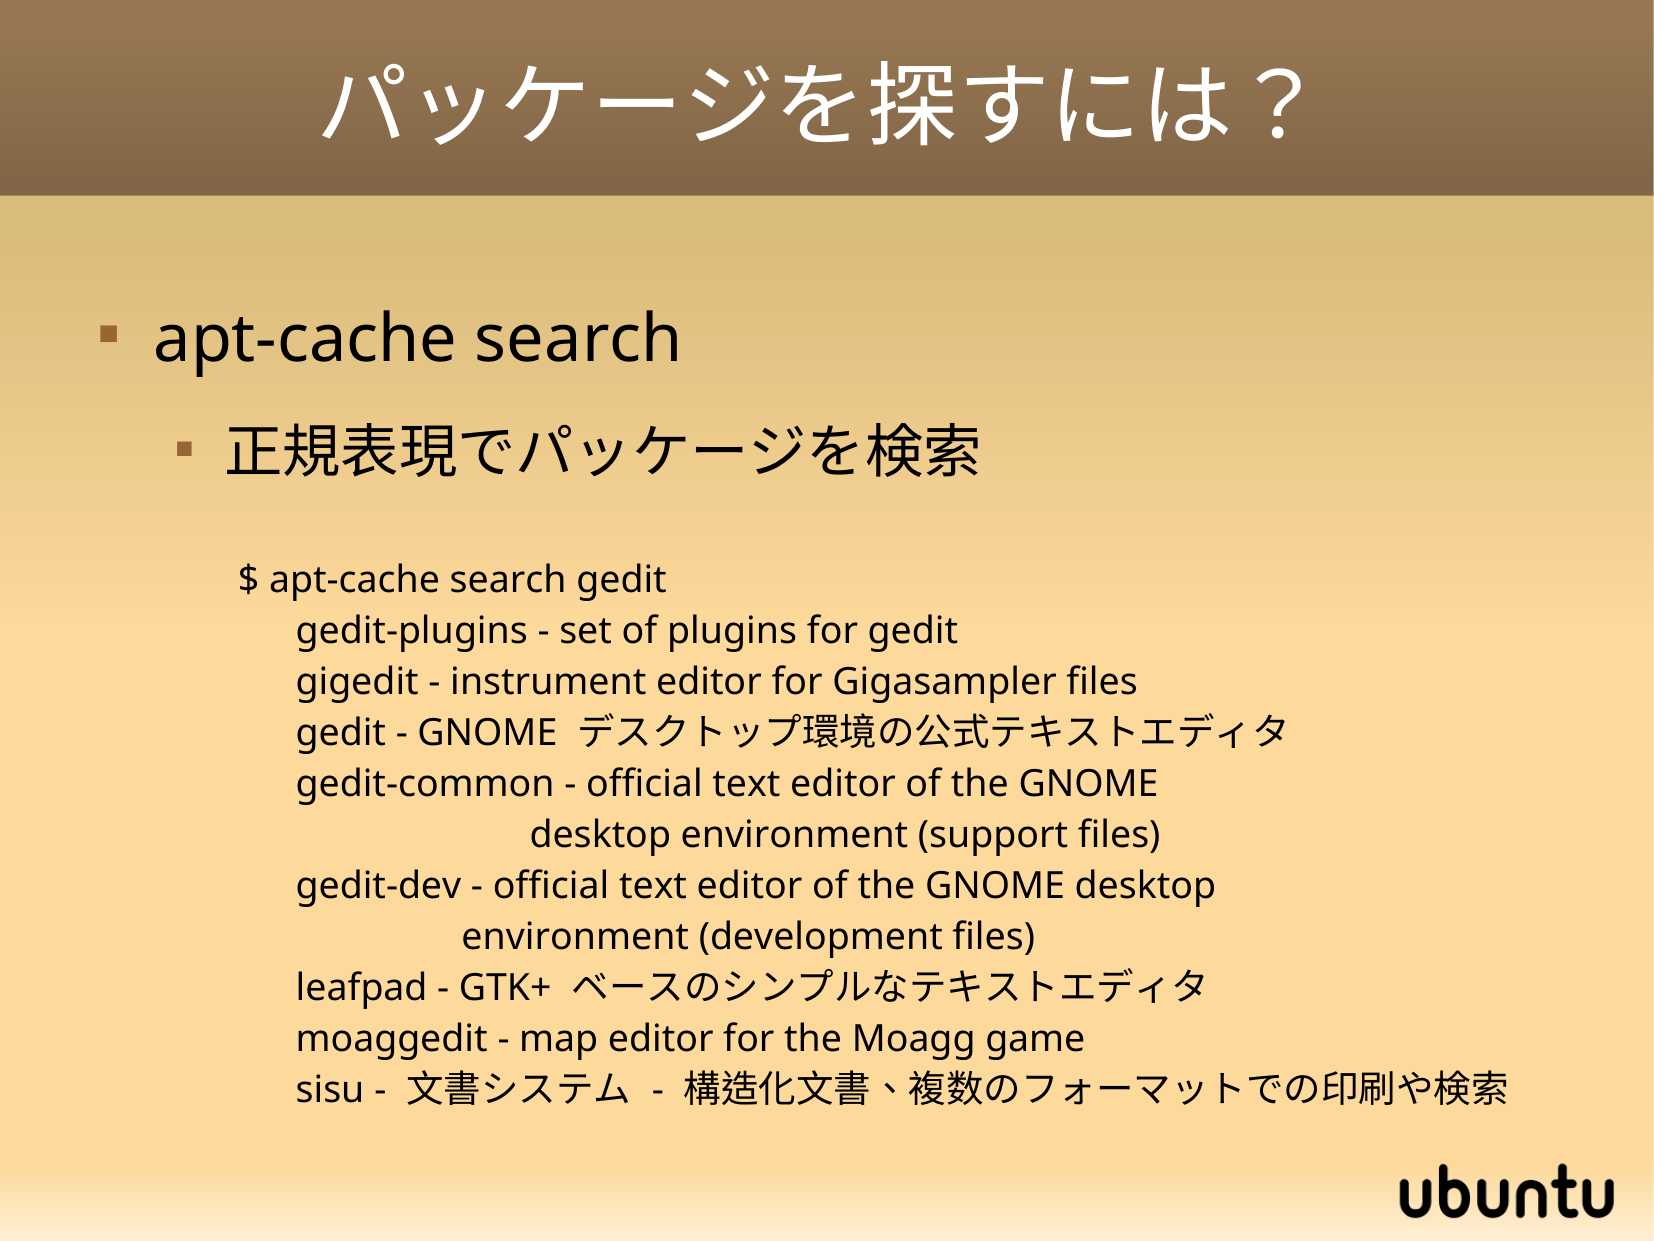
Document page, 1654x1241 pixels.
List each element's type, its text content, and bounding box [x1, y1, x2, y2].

title パッケージを探すには？ [76, 0, 1565, 208]
picture [0, 0, 1654, 1241]
list apt-cache search 正規表現でパッケージを検索 [82, 290, 1571, 1109]
text_box $ apt-cache search gedit gedit-plugins - set of plugins for gedit gigedit - instrument editor for Gigasampler files gedit - GNOME デスクトップ環境の公式テキストエディタ gedit-common - official text editor of the GNOME desktop environment (support files) gedit-dev - official text editor of the GNOME desktop environment (development files) leafpad - GTK+ ベースのシンプルなテキストエディタ moaggedit - map editor for the Moagg game sisu - 文書システム - 構造化文書、複数のフォーマットでの印刷や検索 [210, 544, 1539, 991]
